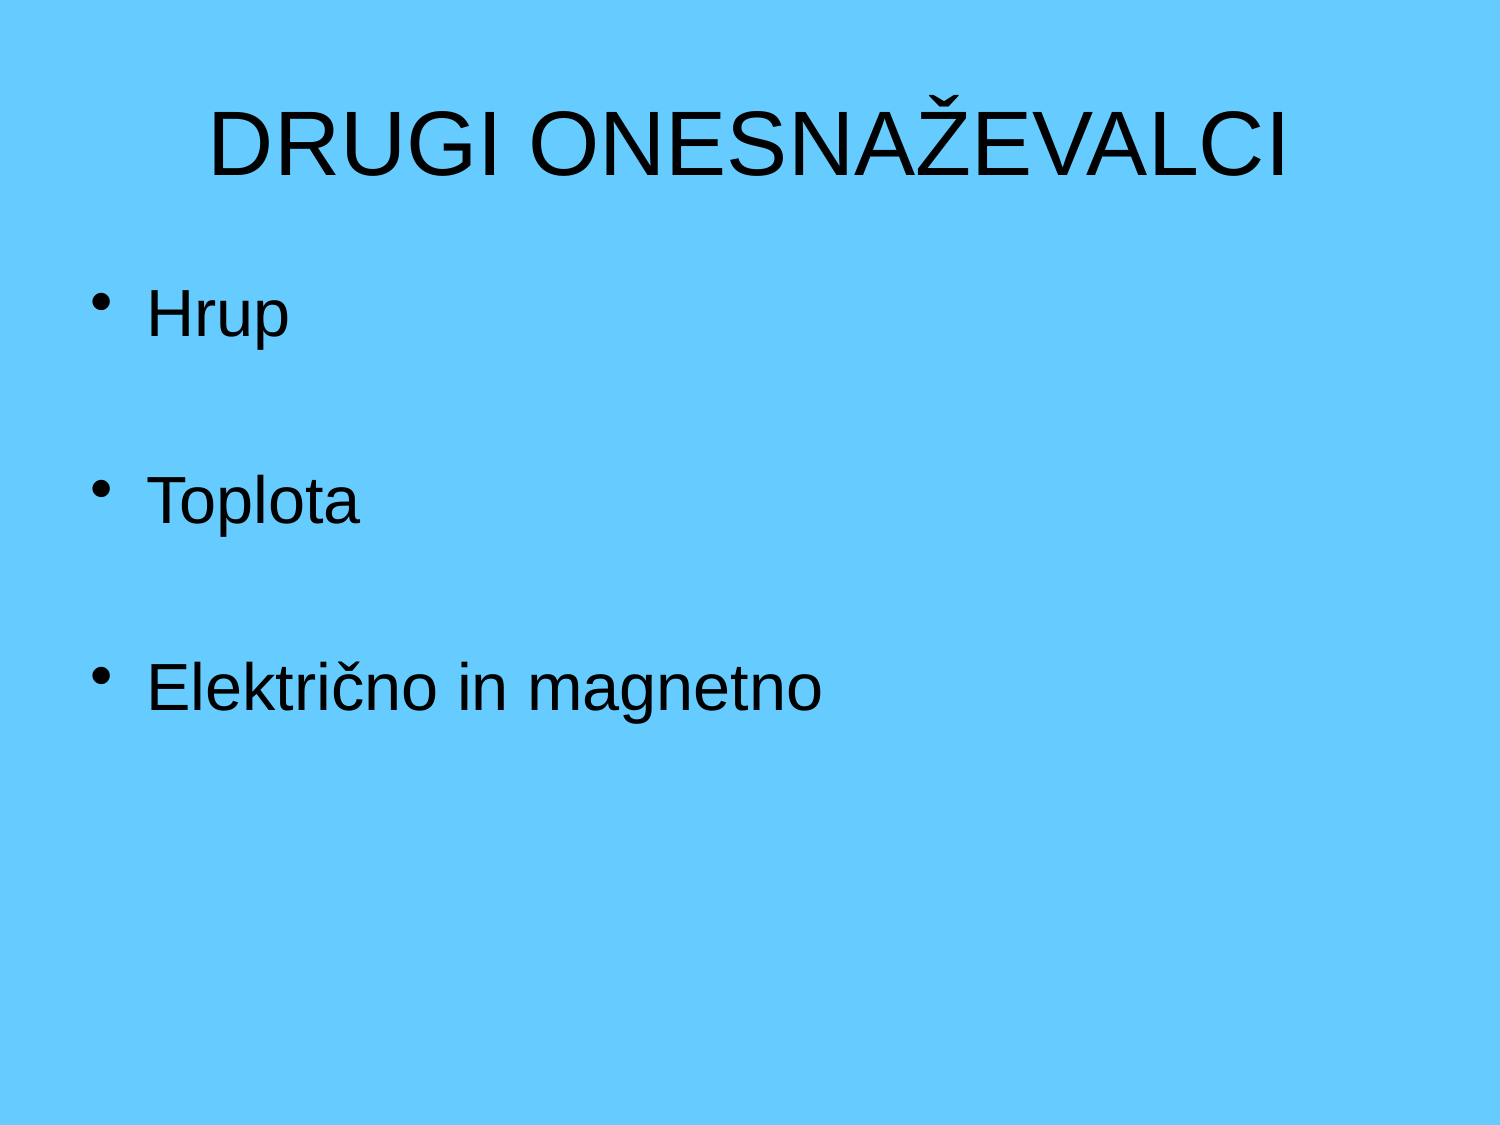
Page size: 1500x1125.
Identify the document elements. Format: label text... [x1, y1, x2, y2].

title DRUGI ONESNAŽEVALCI [75, 45, 1425, 233]
list Hrup Toplota Električno in magnetno [75, 262, 1425, 1005]
